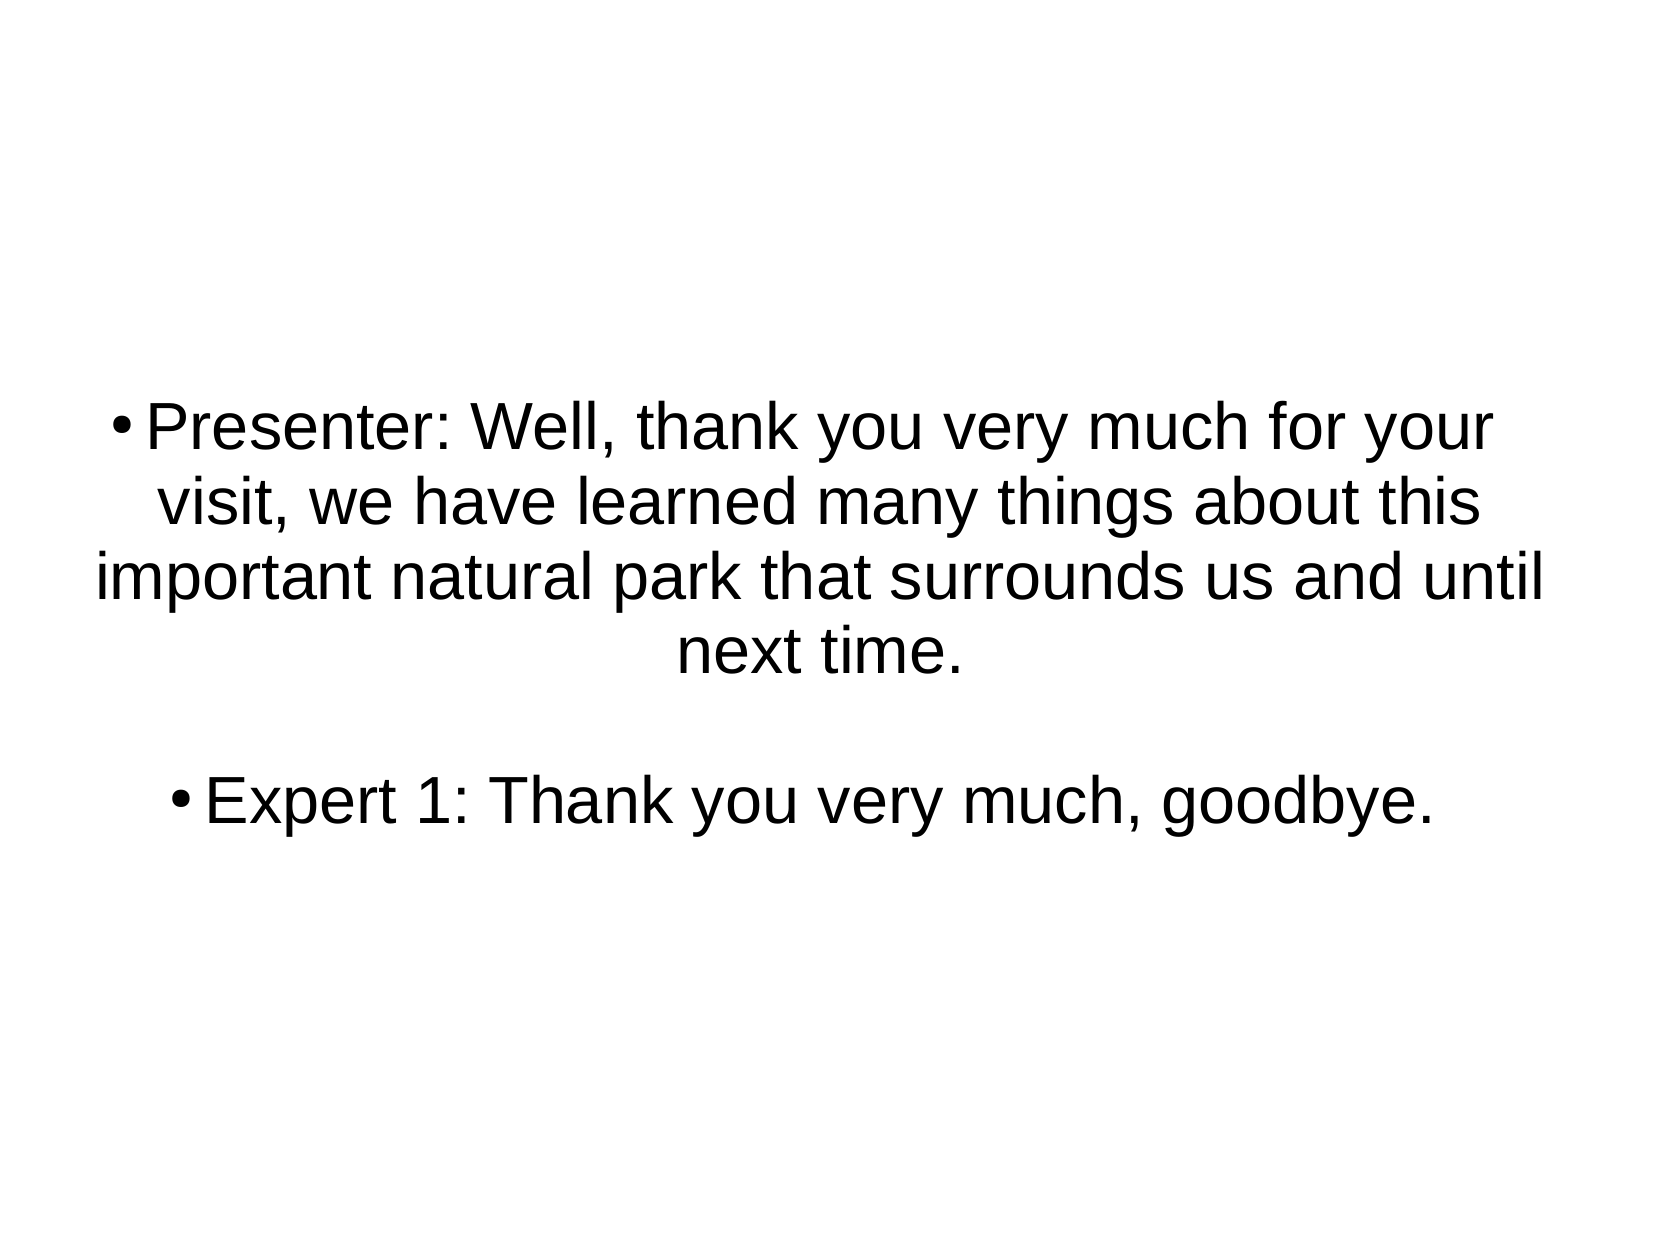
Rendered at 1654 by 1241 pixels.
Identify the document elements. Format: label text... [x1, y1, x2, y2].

subtitle Presenter: Well, thank you very much for your visit, we have learned many things about this important natural park that surrounds us and until next time. Expert 1: Thank you very much, goodbye. [59, 224, 1548, 1003]
